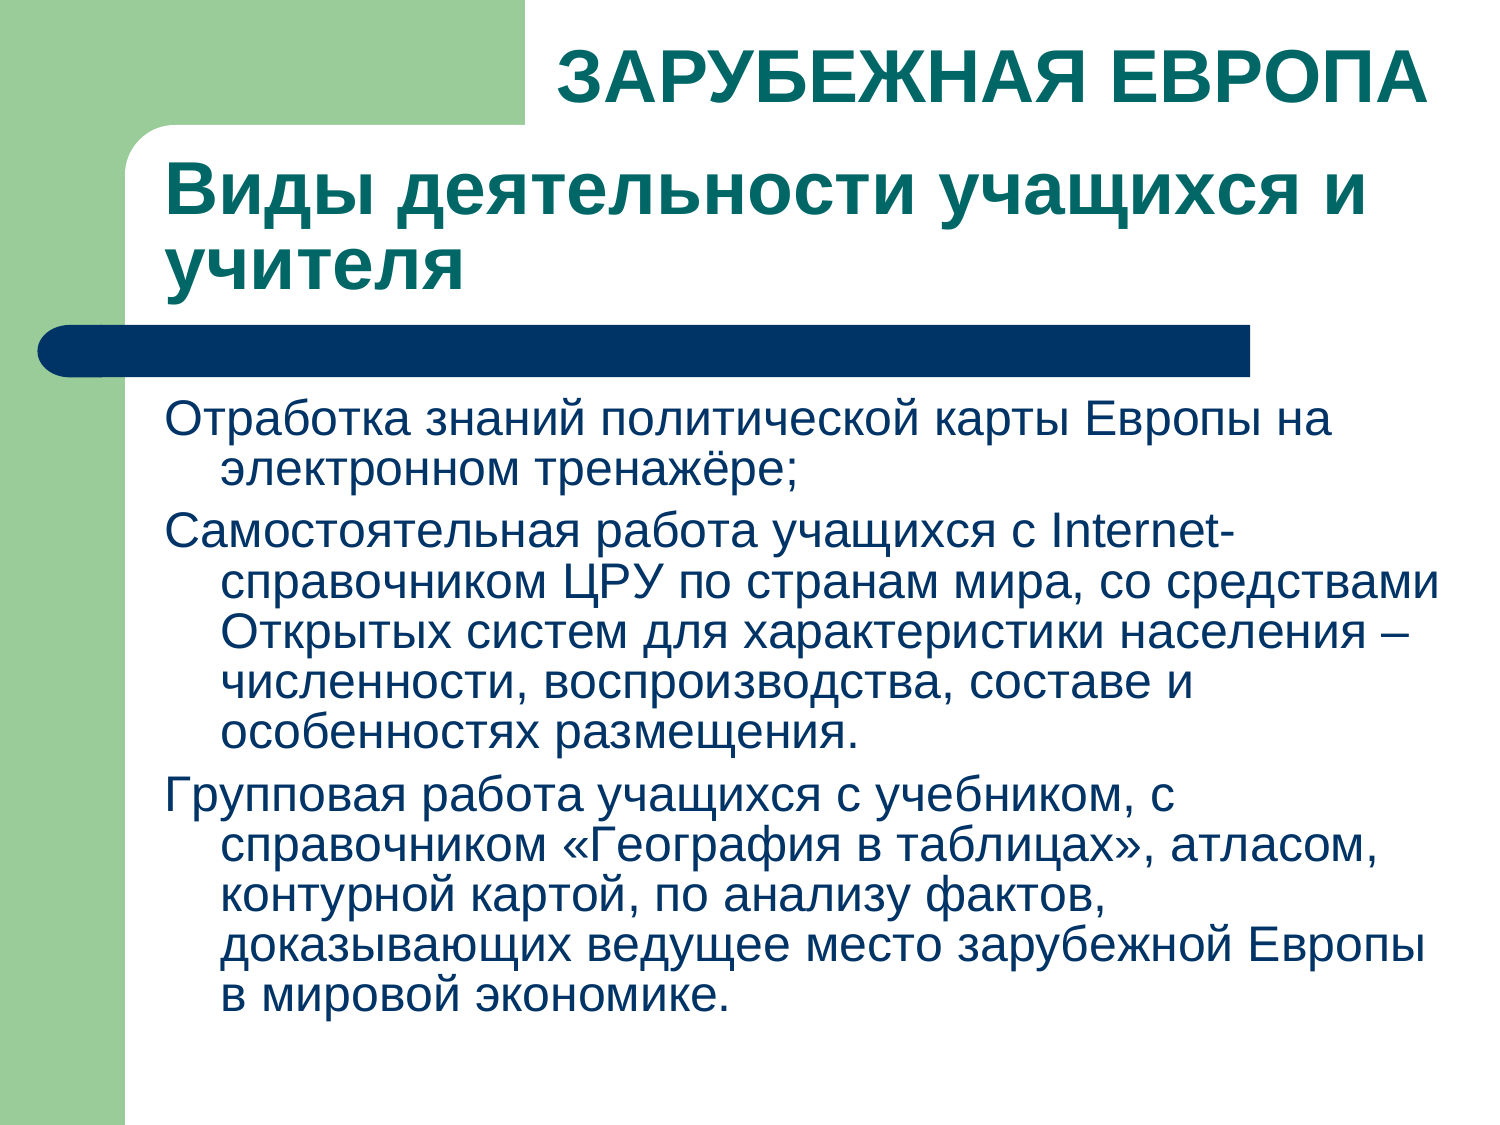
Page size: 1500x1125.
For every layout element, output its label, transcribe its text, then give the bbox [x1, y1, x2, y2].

title Виды деятельности учащихся и учителя [149, 124, 1463, 313]
text_box ЗАРУБЕЖНАЯ ЕВРОПА [487, 0, 1500, 125]
list Отработка знаний политической карты Европы на электронном тренажёре; Самостоятельная работа учащихся с Internet-справочником ЦРУ по странам мира, со средствами Открытых систем для характеристики населения – численности, воспроизводства, составе и особенностях размещения. Групповая работа учащихся с учебником, с справочником «География в таблицах», атласом, контурной картой, по анализу фактов, доказывающих ведущее место зарубежной Европы в мировой экономике. [149, 387, 1463, 1115]
